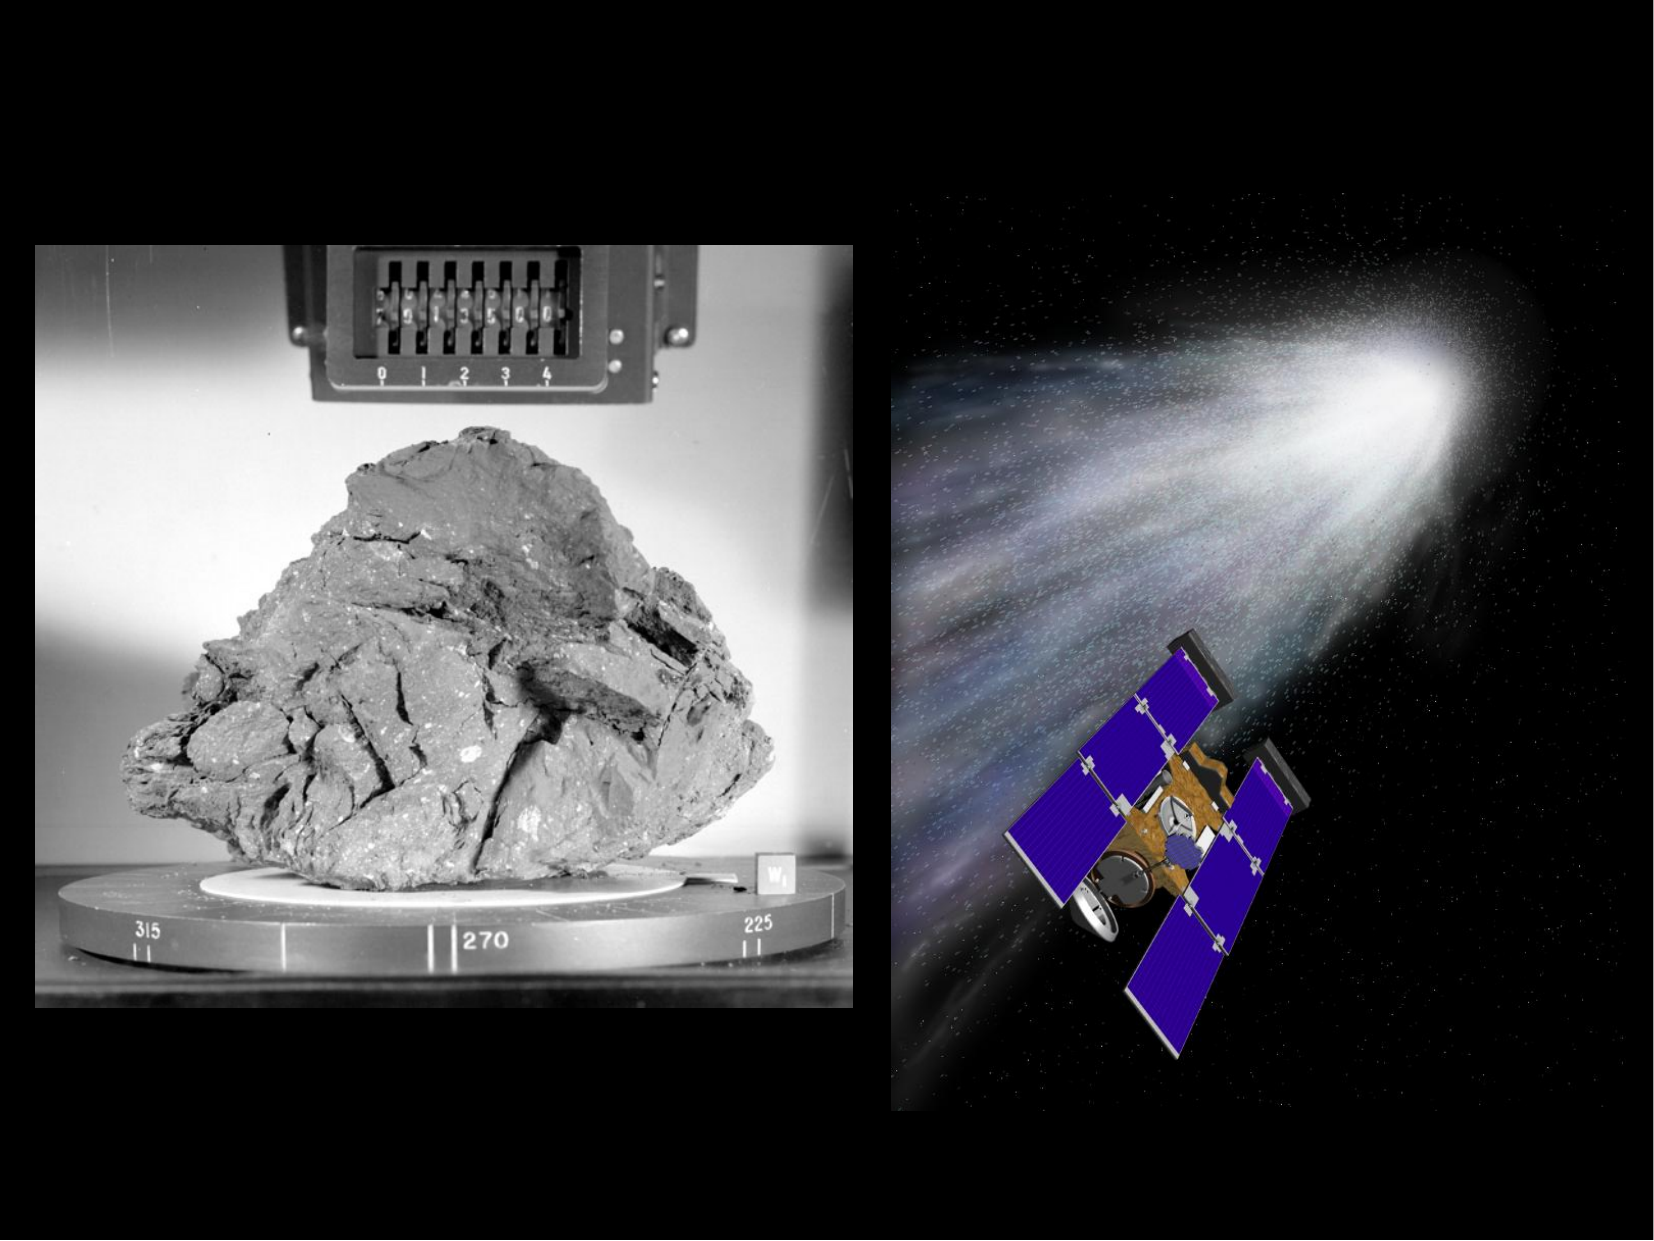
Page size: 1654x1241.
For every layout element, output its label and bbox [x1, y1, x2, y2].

picture [891, 193, 1626, 1111]
picture [35, 245, 853, 1008]
